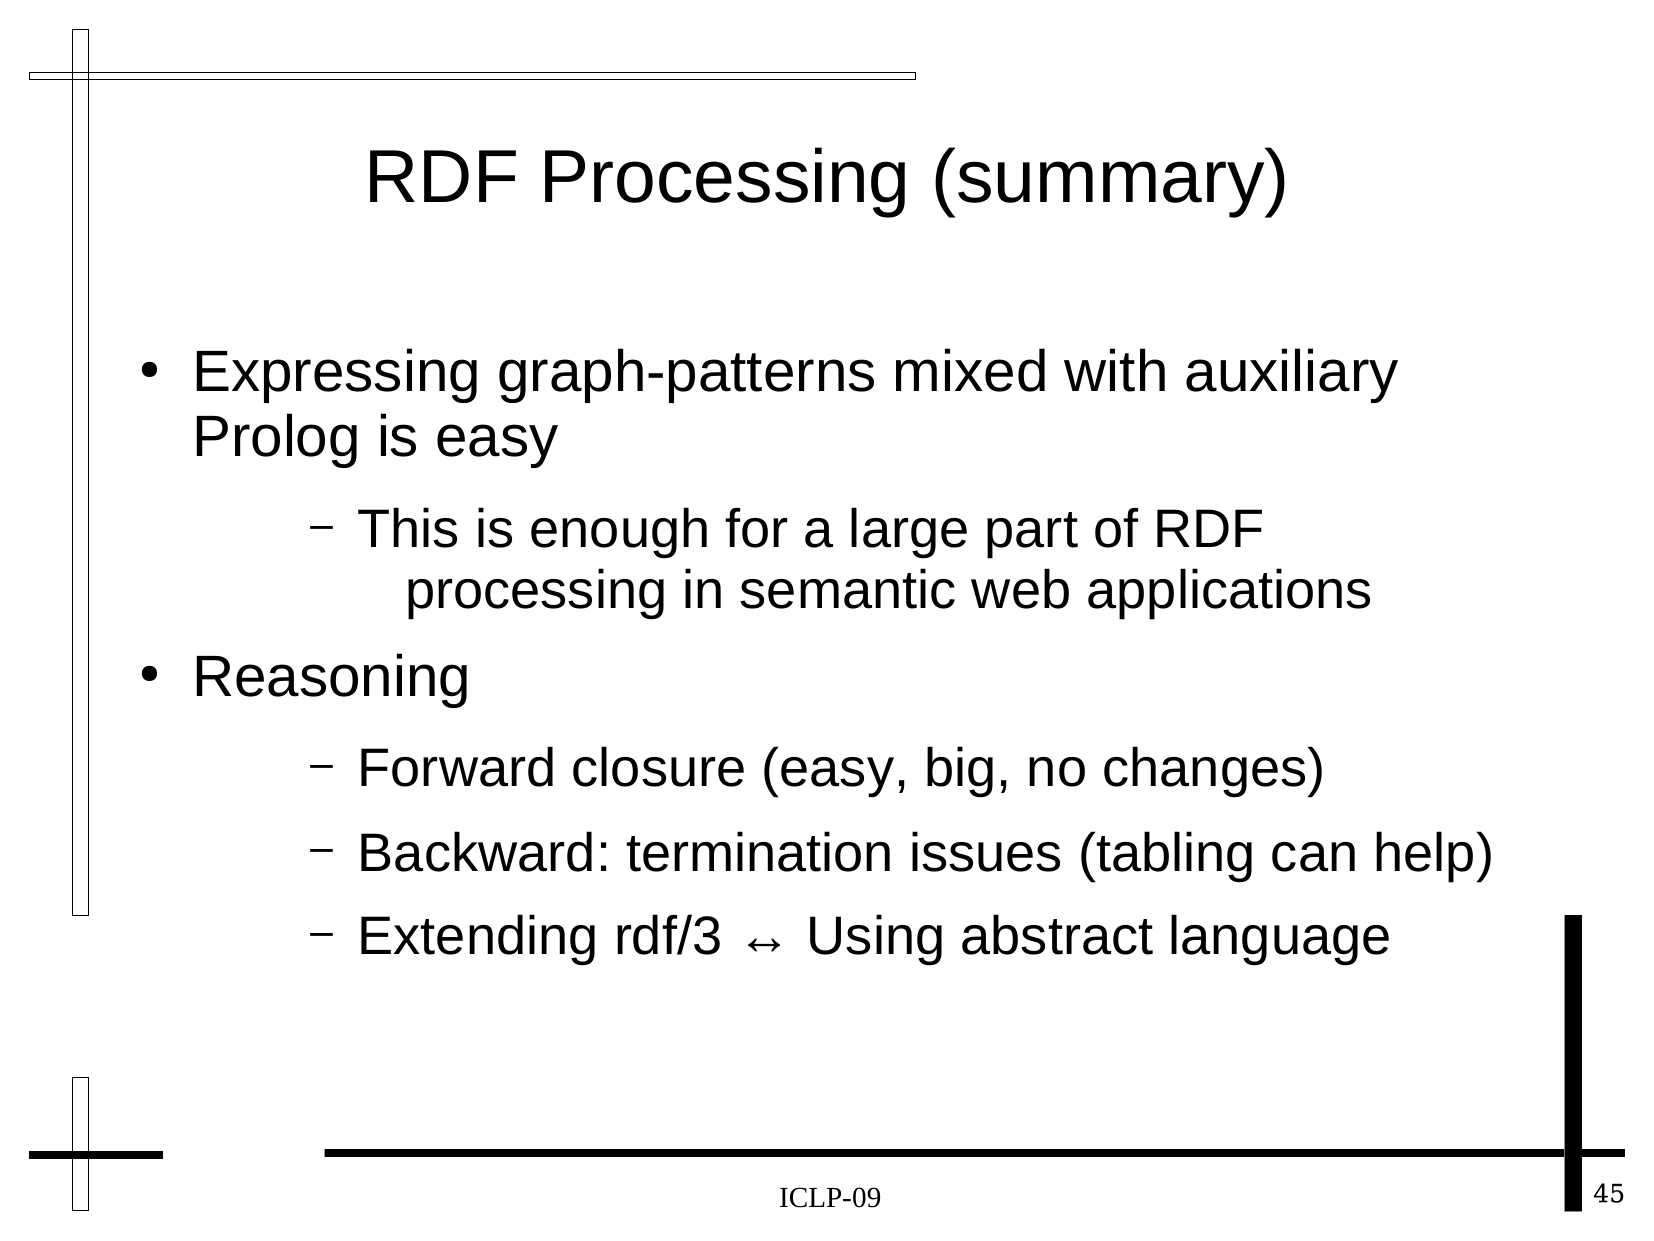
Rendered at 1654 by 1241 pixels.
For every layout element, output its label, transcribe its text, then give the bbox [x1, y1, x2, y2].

list Expressing graph-patterns mixed with auxiliary Prolog is easy This is enough for a large part of RDF processing in semantic web applications Reasoning Forward closure (easy, big, no changes) Backward: termination issues (tabling can help) Extending rdf/3 ↔ Using abstract language [121, 338, 1534, 1127]
title RDF Processing (summary) [121, 88, 1534, 266]
